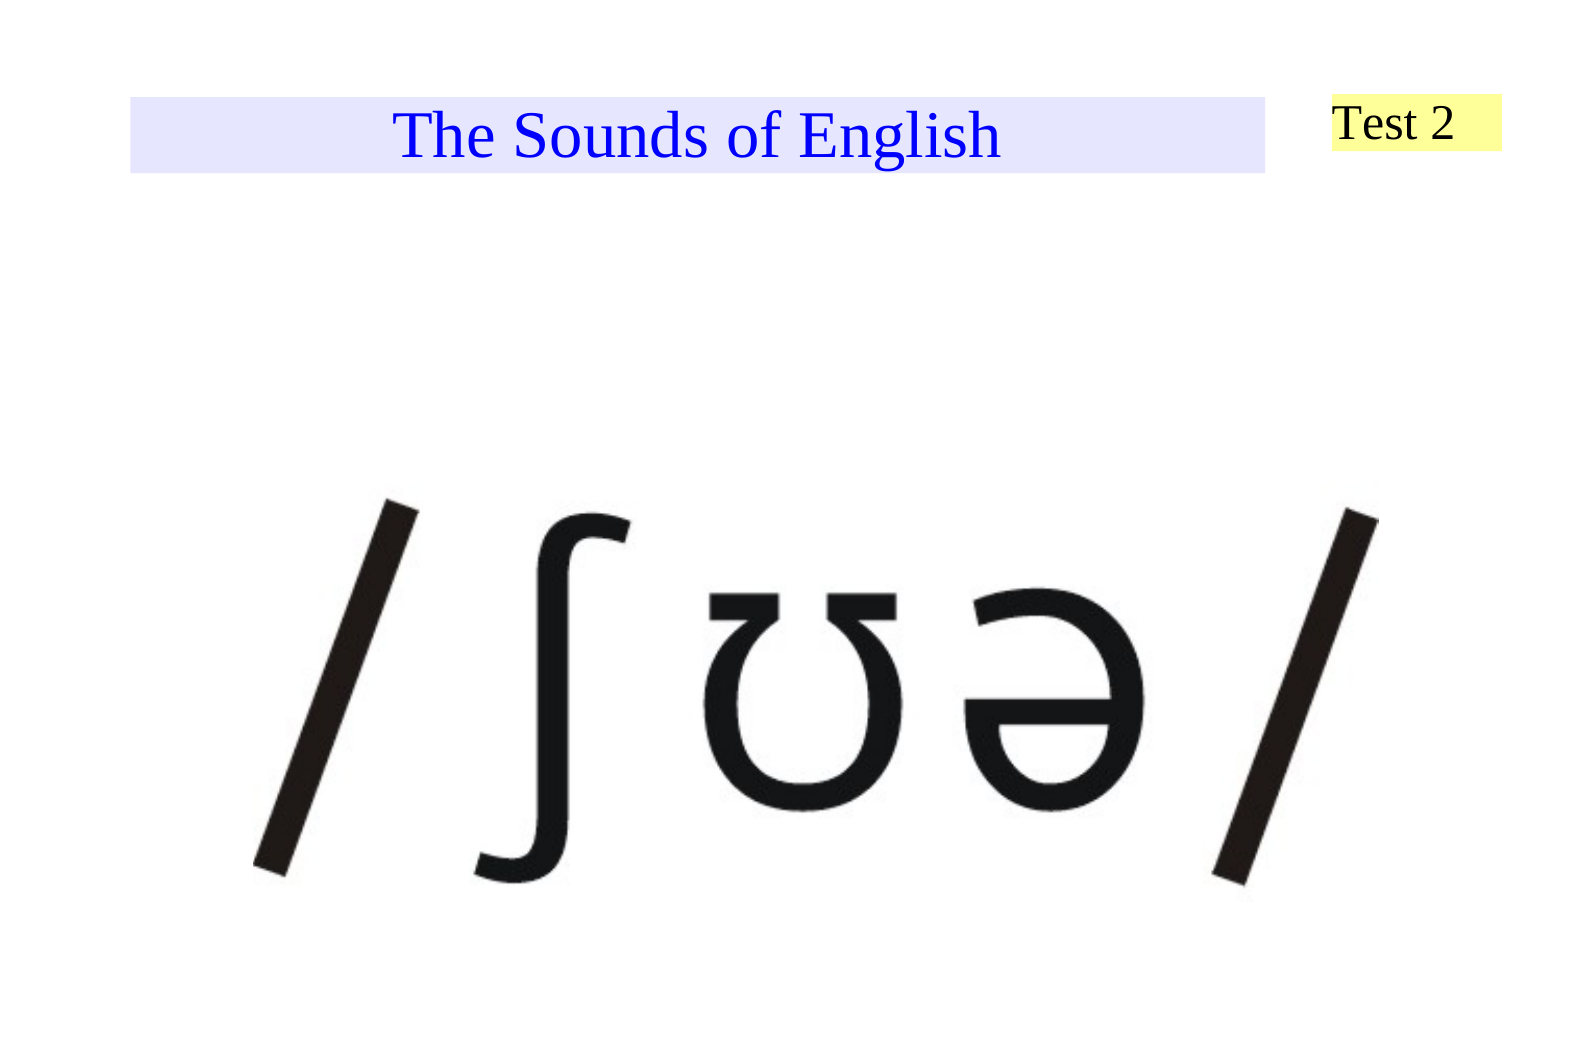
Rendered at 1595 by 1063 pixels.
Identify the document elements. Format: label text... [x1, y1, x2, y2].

text_box The Sounds of English [130, 97, 1266, 174]
picture [253, 418, 1379, 940]
text_box Test 2 [1331, 94, 1502, 152]
